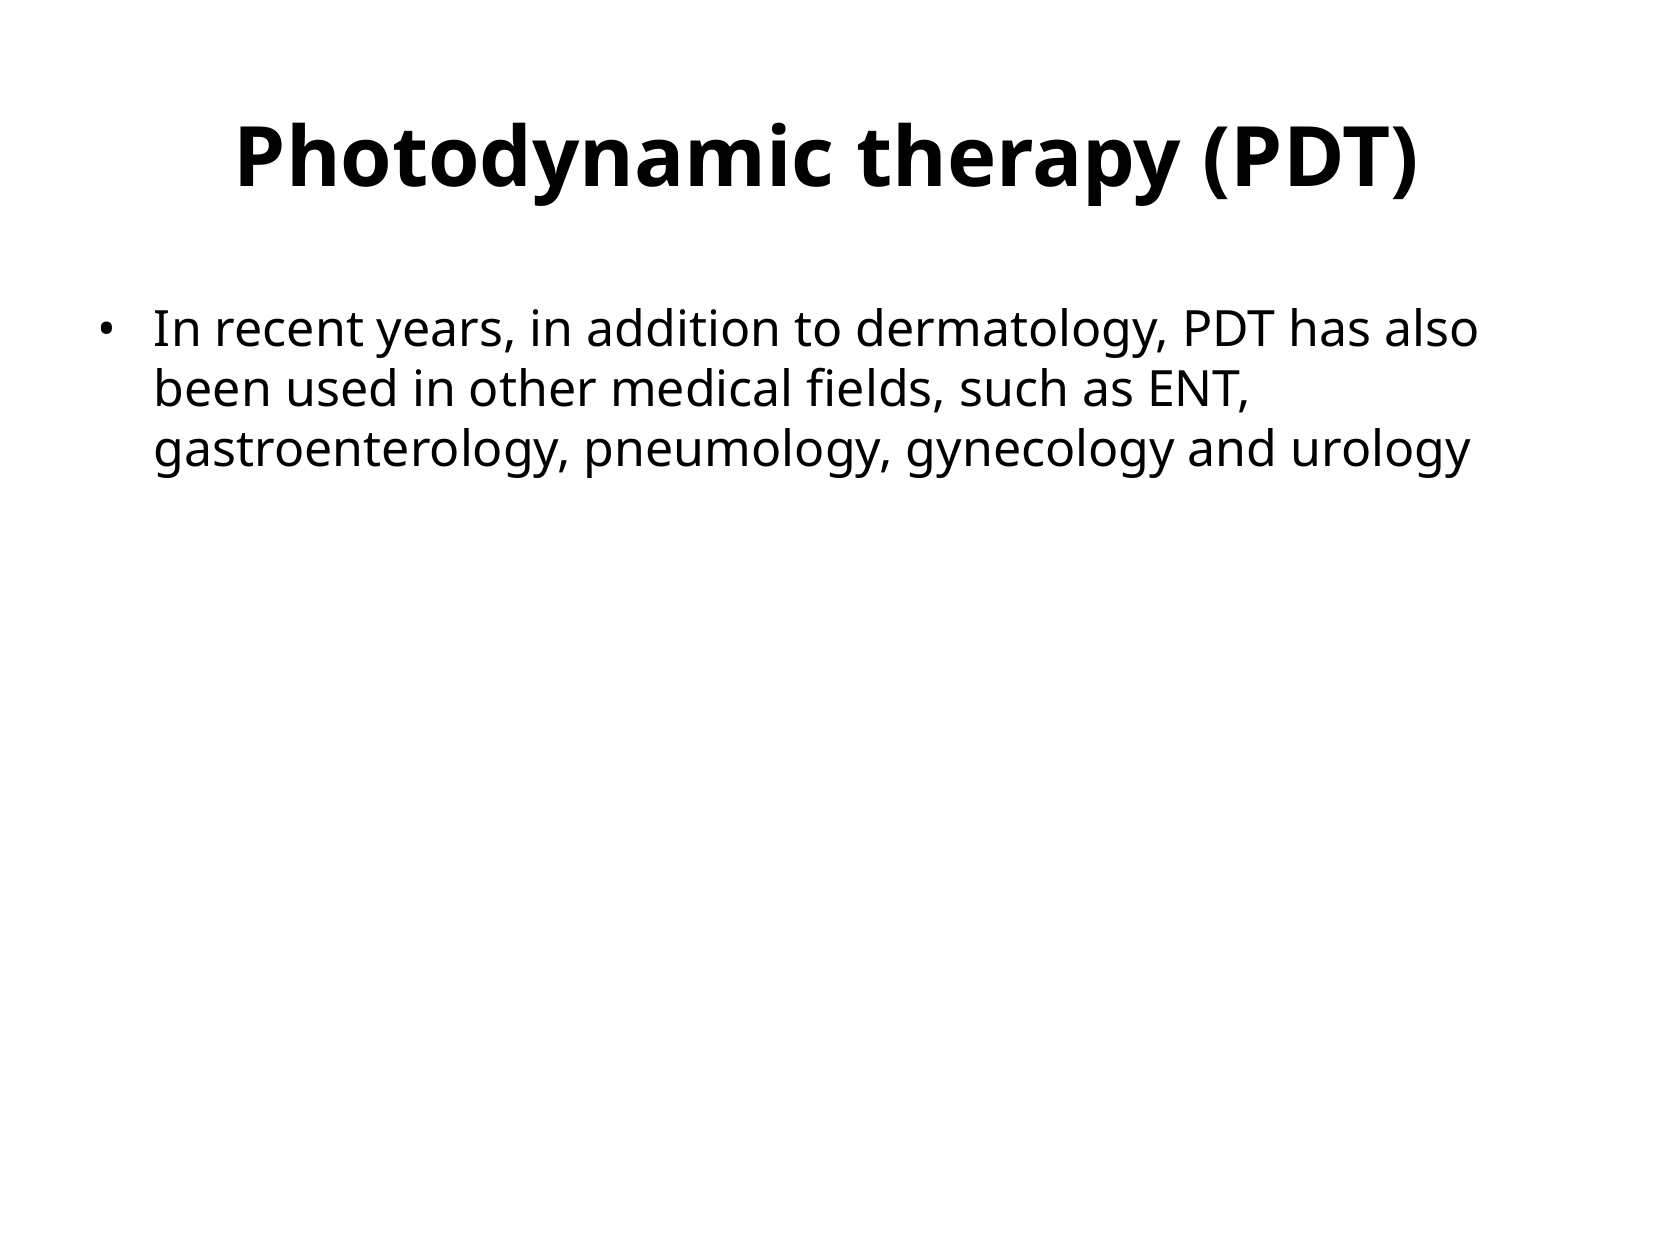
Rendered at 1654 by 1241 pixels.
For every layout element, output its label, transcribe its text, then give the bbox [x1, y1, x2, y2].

title Photodynamic therapy (PDT) [82, 49, 1571, 257]
list In recent years, in addition to dermatology, PDT has also been used in other medical fields, such as ENT, gastroenterology, pneumology, gynecology and urology [82, 289, 1571, 1108]
